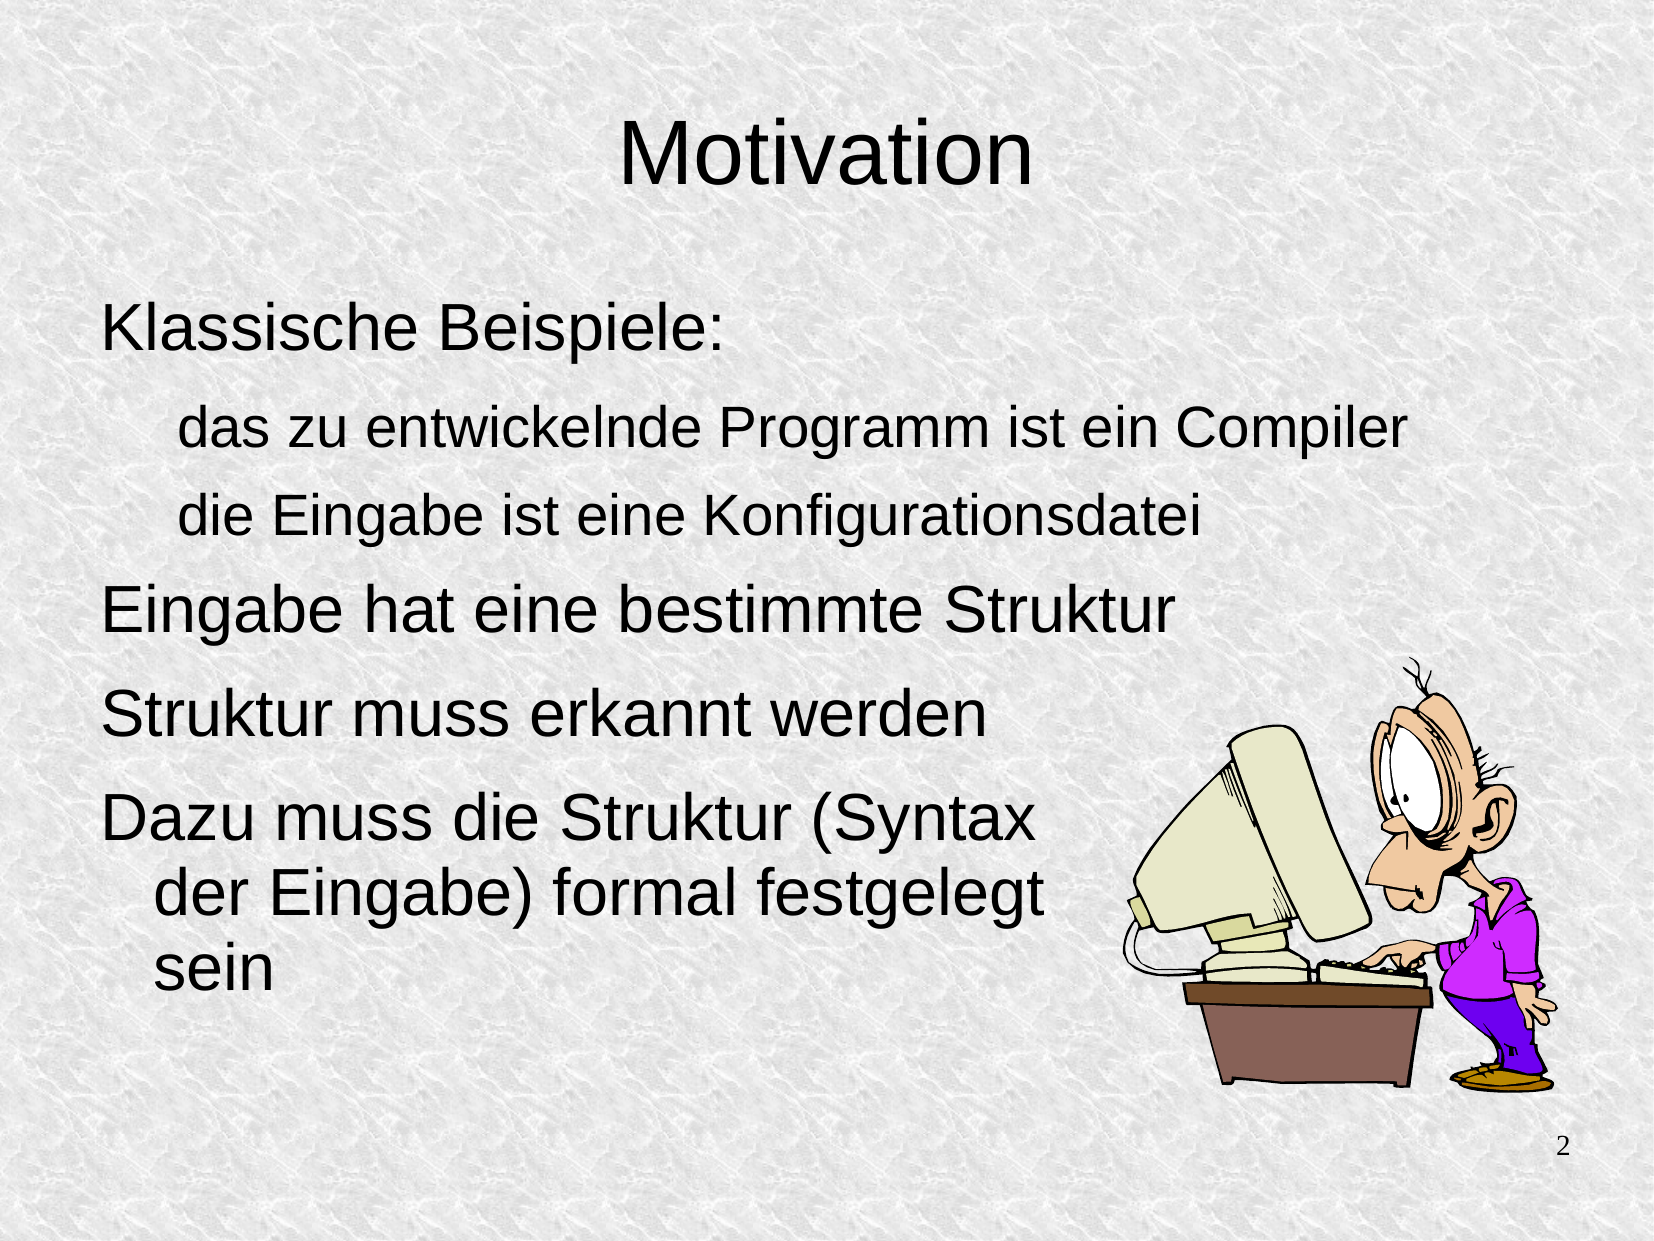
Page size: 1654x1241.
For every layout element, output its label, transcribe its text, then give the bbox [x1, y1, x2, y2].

list Klassische Beispiele: das zu entwickelnde Programm ist ein Compiler die Eingabe ist eine Konfigurationsdatei Eingabe hat eine bestimmte Struktur Struktur muss erkannt werden Dazu muss die Struktur (Syntax der Eingabe) formal festgelegt sein [82, 290, 1571, 1109]
picture [0, 0, 1654, 1241]
title Motivation [82, 49, 1571, 257]
